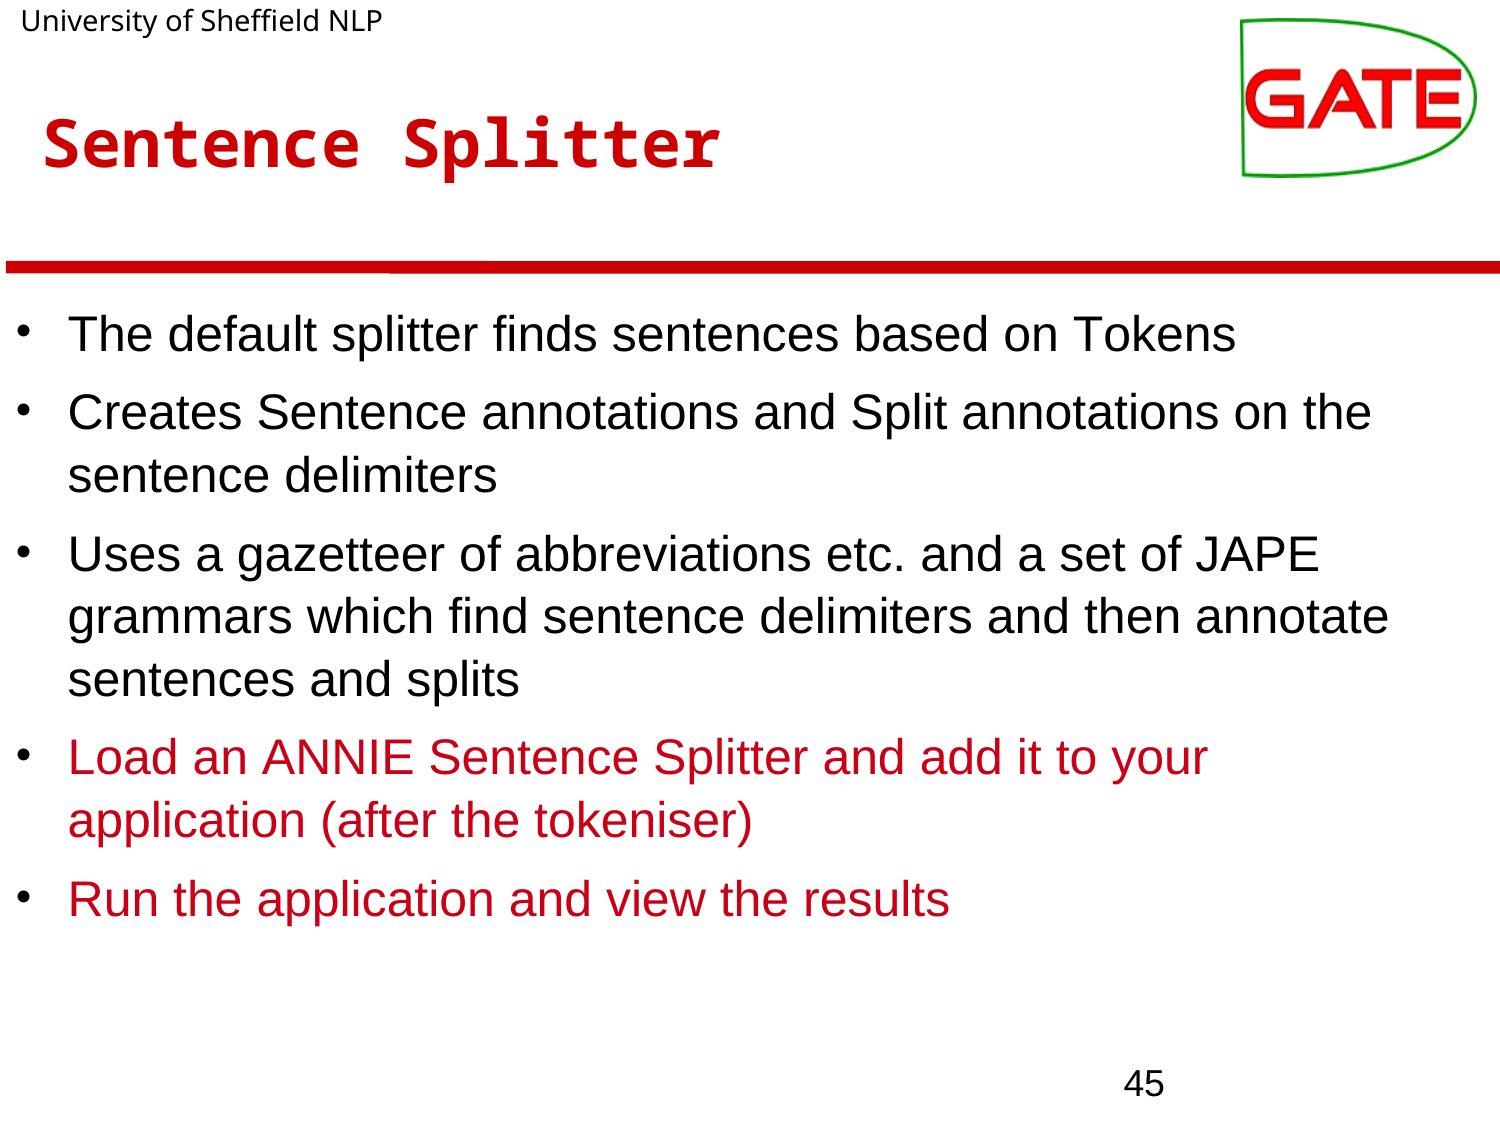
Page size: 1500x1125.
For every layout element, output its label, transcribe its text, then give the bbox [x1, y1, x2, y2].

list The default splitter finds sentences based on Tokens Creates Sentence annotations and Split annotations on the sentence delimiters Uses a gazetteer of abbreviations etc. and a set of JAPE grammars which find sentence delimiters and then annotate sentences and splits Load an ANNIE Sentence Splitter and add it to your application (after the tokeniser) Run the application and view the results [0, 290, 1477, 1125]
title Sentence Splitter [41, 45, 1387, 243]
picture [1240, 18, 1477, 178]
